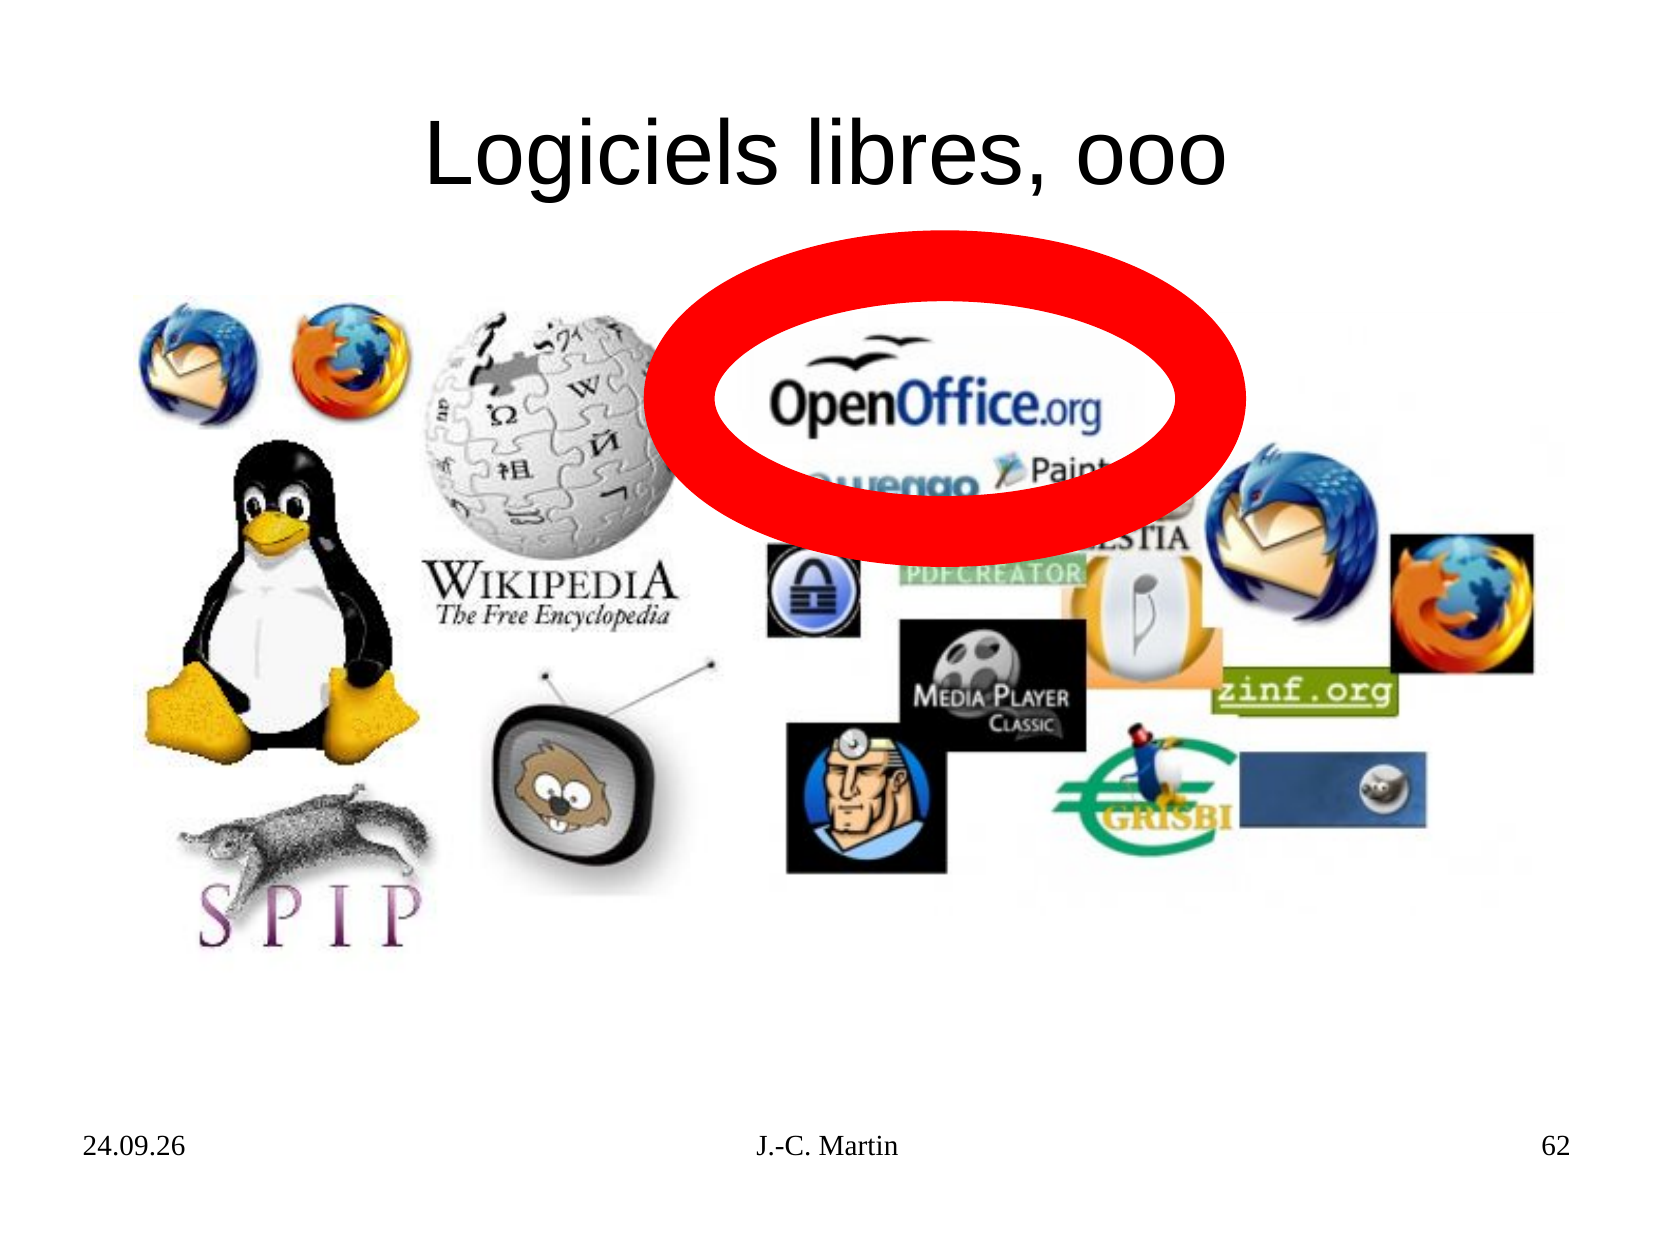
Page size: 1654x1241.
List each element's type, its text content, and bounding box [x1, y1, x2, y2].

picture [133, 295, 1565, 985]
picture [715, 311, 1175, 496]
title Logiciels libres, ooo [82, 49, 1571, 257]
